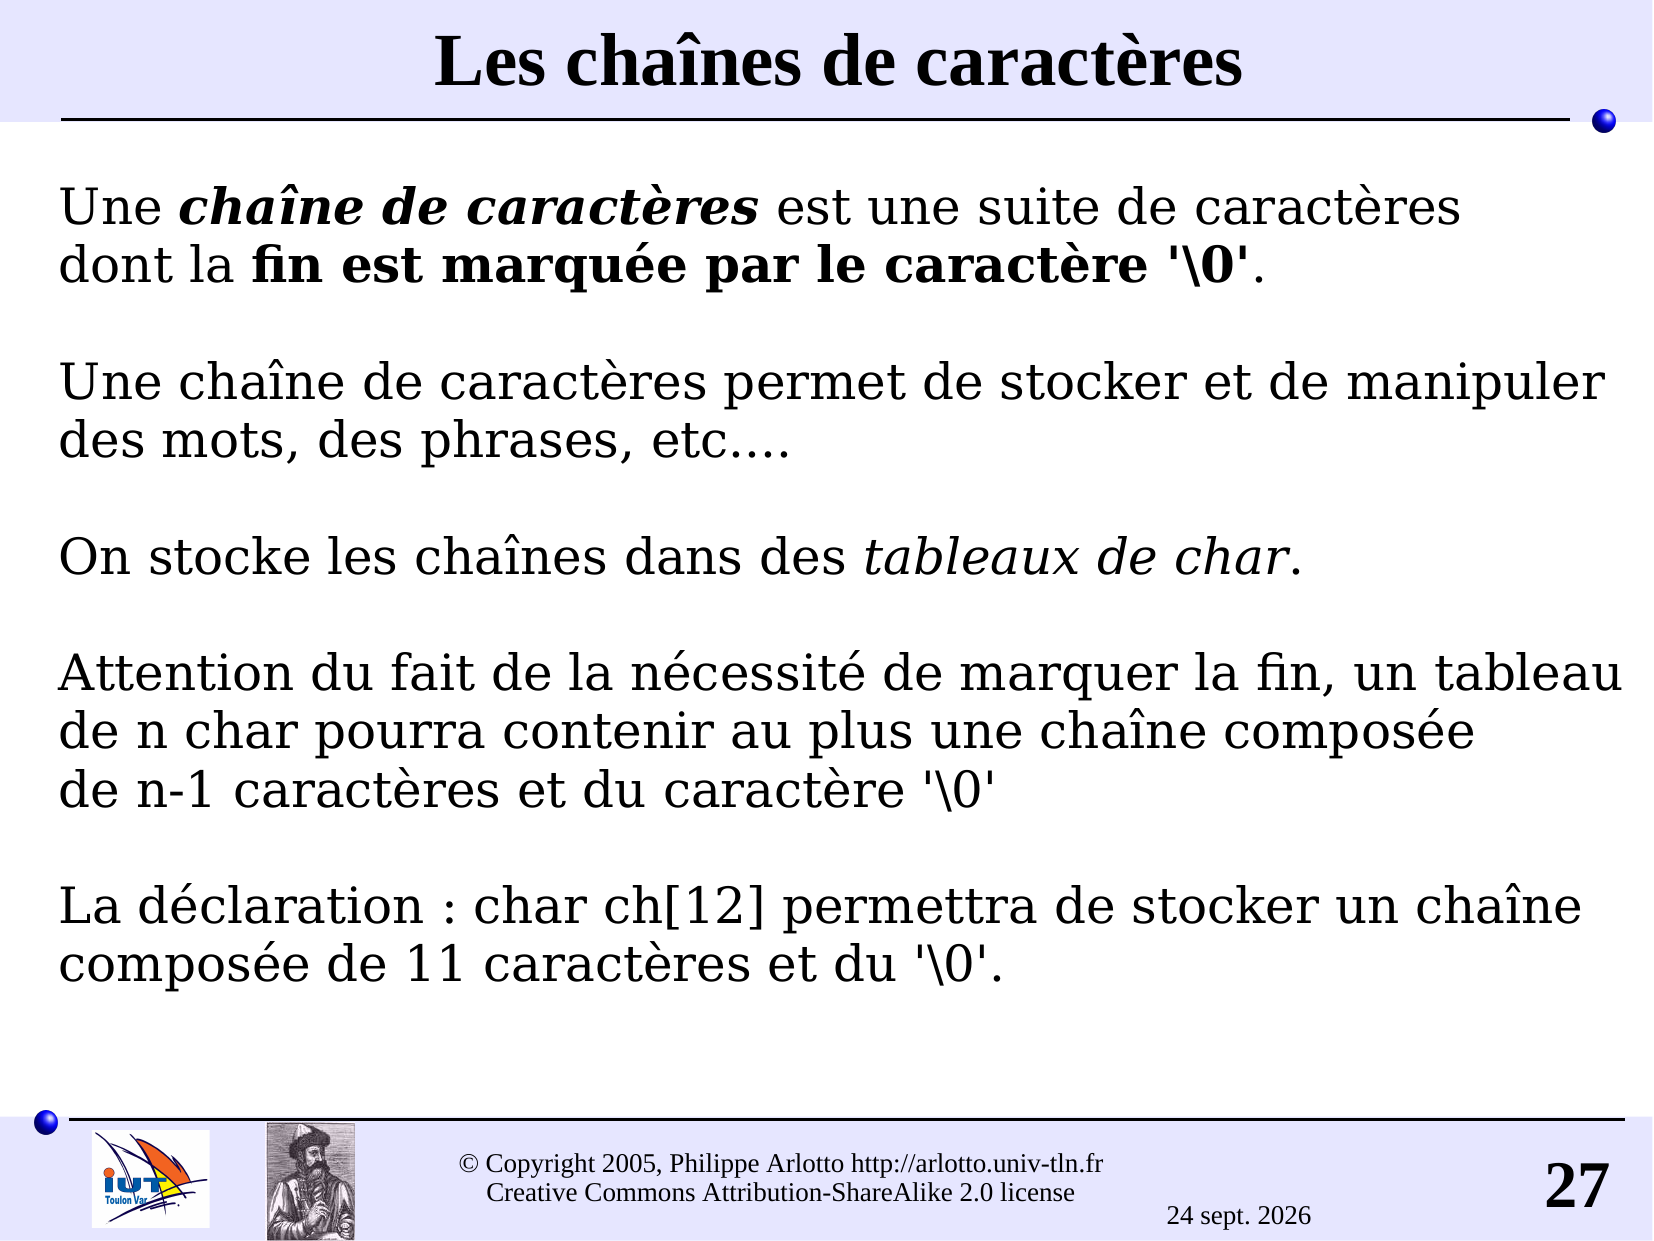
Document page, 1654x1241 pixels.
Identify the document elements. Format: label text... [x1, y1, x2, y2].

title Les chaînes de caractères [95, 11, 1585, 110]
picture [265, 1122, 355, 1241]
text_box Une chaîne de caractères est une suite de caractères dont la fin est marquée par le caractère '\0'. Une chaîne de caractères permet de stocker et de manipuler des mots, des phrases, etc.... On stocke les chaînes dans des tableaux de char. Attention du fait de la nécessité de marquer la fin, un tableau de n char pourra contenir au plus une chaîne composée de n-1 caractères et du caractère '\0' La déclaration : char ch[12] permettra de stocker un chaîne composée de 11 caractères et du '\0'. [59, 177, 1626, 1110]
